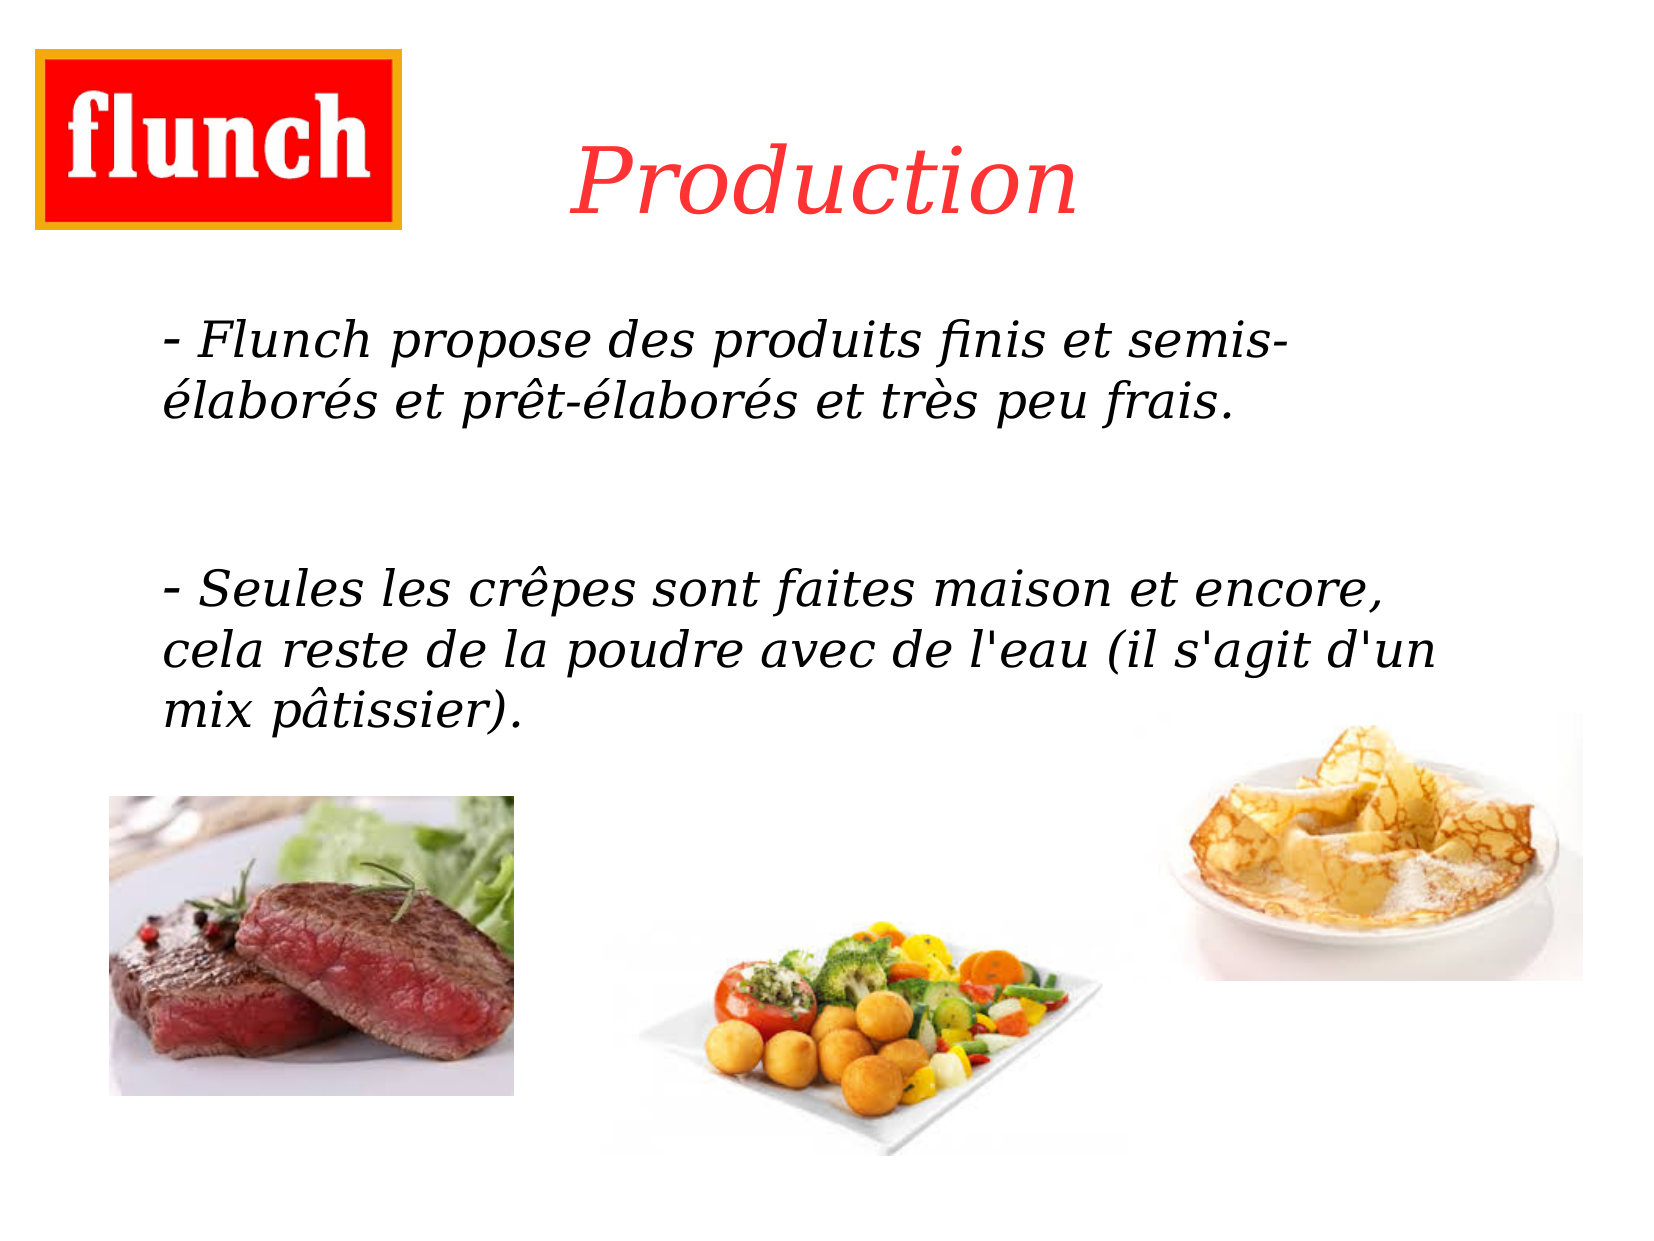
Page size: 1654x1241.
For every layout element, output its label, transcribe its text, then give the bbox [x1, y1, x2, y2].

title Production [566, 78, 1087, 276]
picture [602, 713, 1583, 1156]
list - Flunch propose des produits finis et semis-élaborés et prêt-élaborés et très peu frais. - Seules les crêpes sont faites maison et encore, cela reste de la poudre avec de l'eau (il s'agit d'un mix pâtissier). [162, 299, 1492, 1241]
picture [35, 50, 402, 230]
picture [109, 796, 514, 1097]
